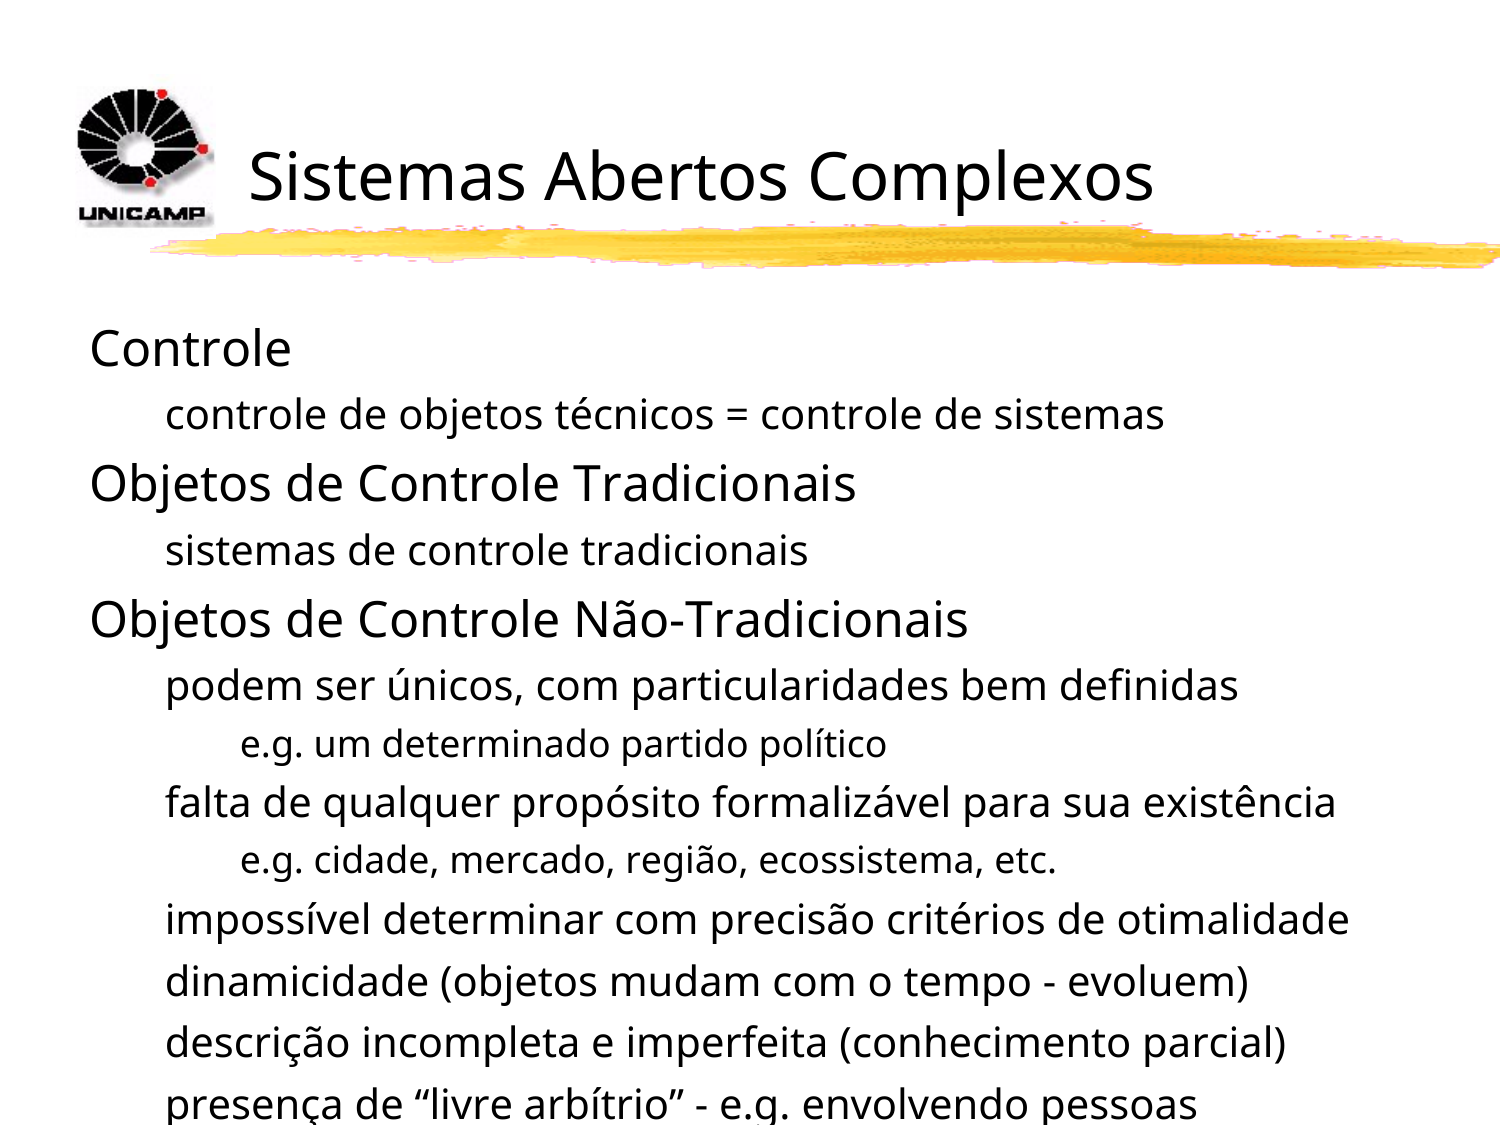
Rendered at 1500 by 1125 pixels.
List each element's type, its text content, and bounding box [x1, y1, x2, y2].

list Controle controle de objetos técnicos = controle de sistemas Objetos de Controle Tradicionais sistemas de controle tradicionais Objetos de Controle Não-Tradicionais podem ser únicos, com particularidades bem definidas e.g. um determinado partido político falta de qualquer propósito formalizável para sua existência e.g. cidade, mercado, região, ecossistema, etc. impossível determinar com precisão critérios de otimalidade dinamicidade (objetos mudam com o tempo - evoluem) descrição incompleta e imperfeita (conhecimento parcial) presença de “livre arbítrio” - e.g. envolvendo pessoas [74, 309, 1417, 1105]
title Sistemas Abertos Complexos [233, 37, 1434, 225]
picture [75, 74, 1500, 279]
